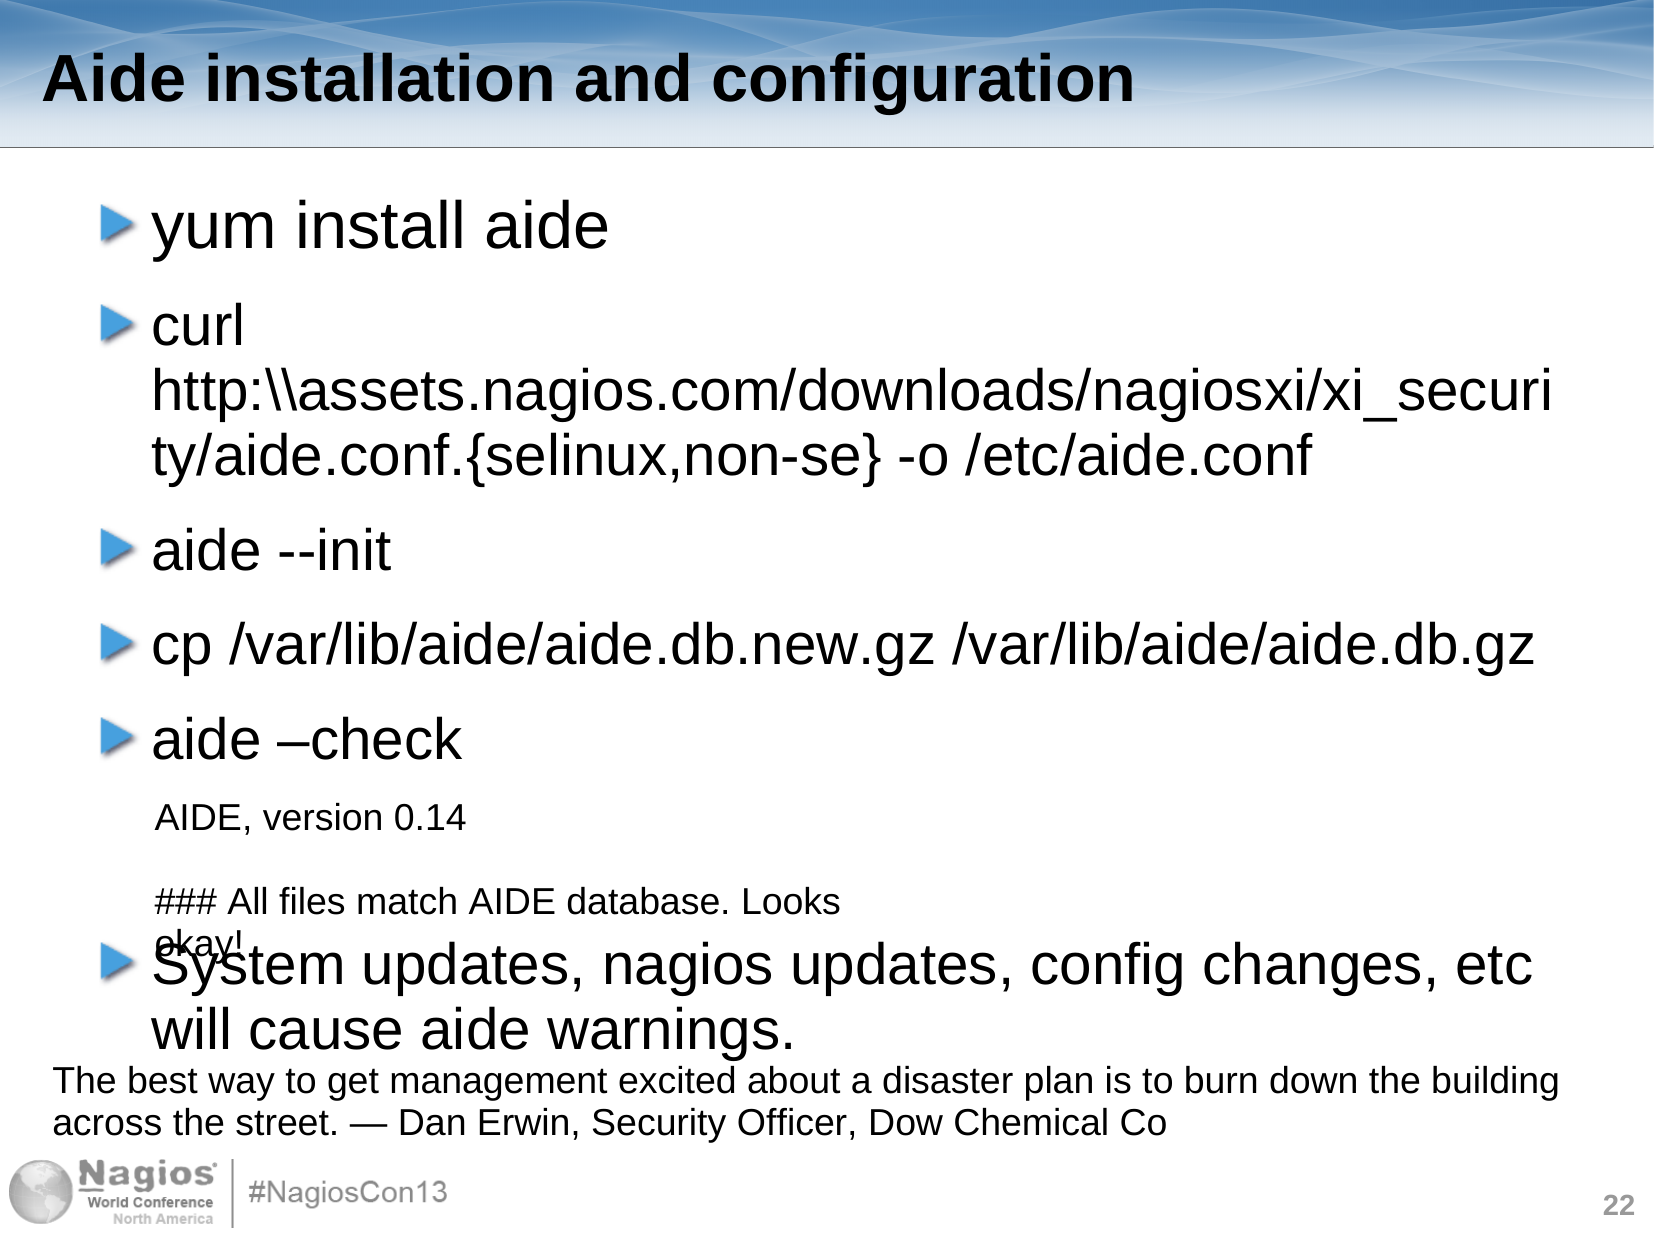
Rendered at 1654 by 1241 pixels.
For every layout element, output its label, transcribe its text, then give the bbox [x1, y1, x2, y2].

text_box The best way to get management excited about a disaster plan is to burn down the building across the street. — Dan Erwin, Security Officer, Dow Chemical Co [37, 1052, 1617, 1152]
picture [0, 0, 1654, 147]
text_box AIDE, version 0.14 ### All files match AIDE database. Looks okay! [139, 789, 955, 931]
list yum install aide curl http:\\assets.nagios.com/downloads/nagiosxi/xi_security/aide.conf.{selinux,non-se} -o /etc/aide.conf aide --init cp /var/lib/aide/aide.db.new.gz /var/lib/aide/aide.db.gz aide –check System updates, nagios updates, config changes, etc will cause aide warnings. [80, 188, 1569, 1052]
picture [9, 1159, 453, 1228]
title Aide installation and configuration [41, 29, 1248, 127]
